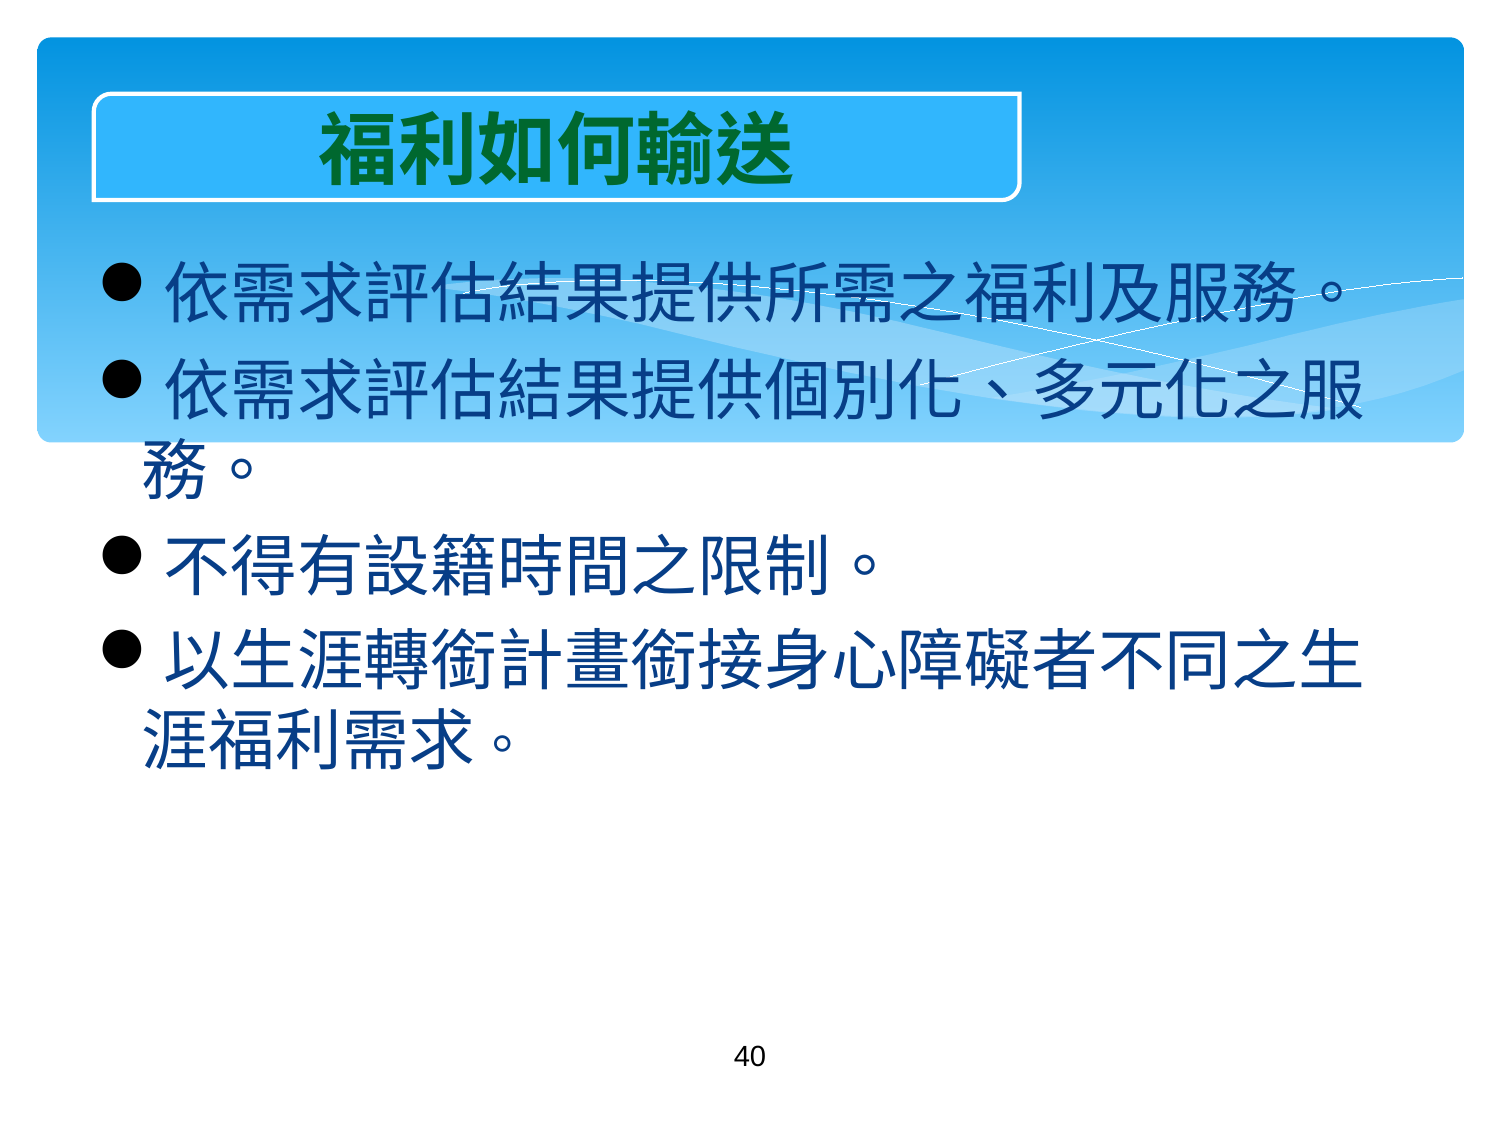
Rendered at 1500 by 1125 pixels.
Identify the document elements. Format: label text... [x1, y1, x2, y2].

list 依需求評估結果提供所需之福利及服務。 依需求評估結果提供個別化、多元化之服務。 不得有設籍時間之限制。 以生涯轉銜計畫銜接身心障礙者不同之生涯福利需求。 [82, 243, 1433, 1094]
text_box 福利如何輸送 [93, 93, 1020, 201]
text_box <編號> [654, 1025, 846, 1086]
